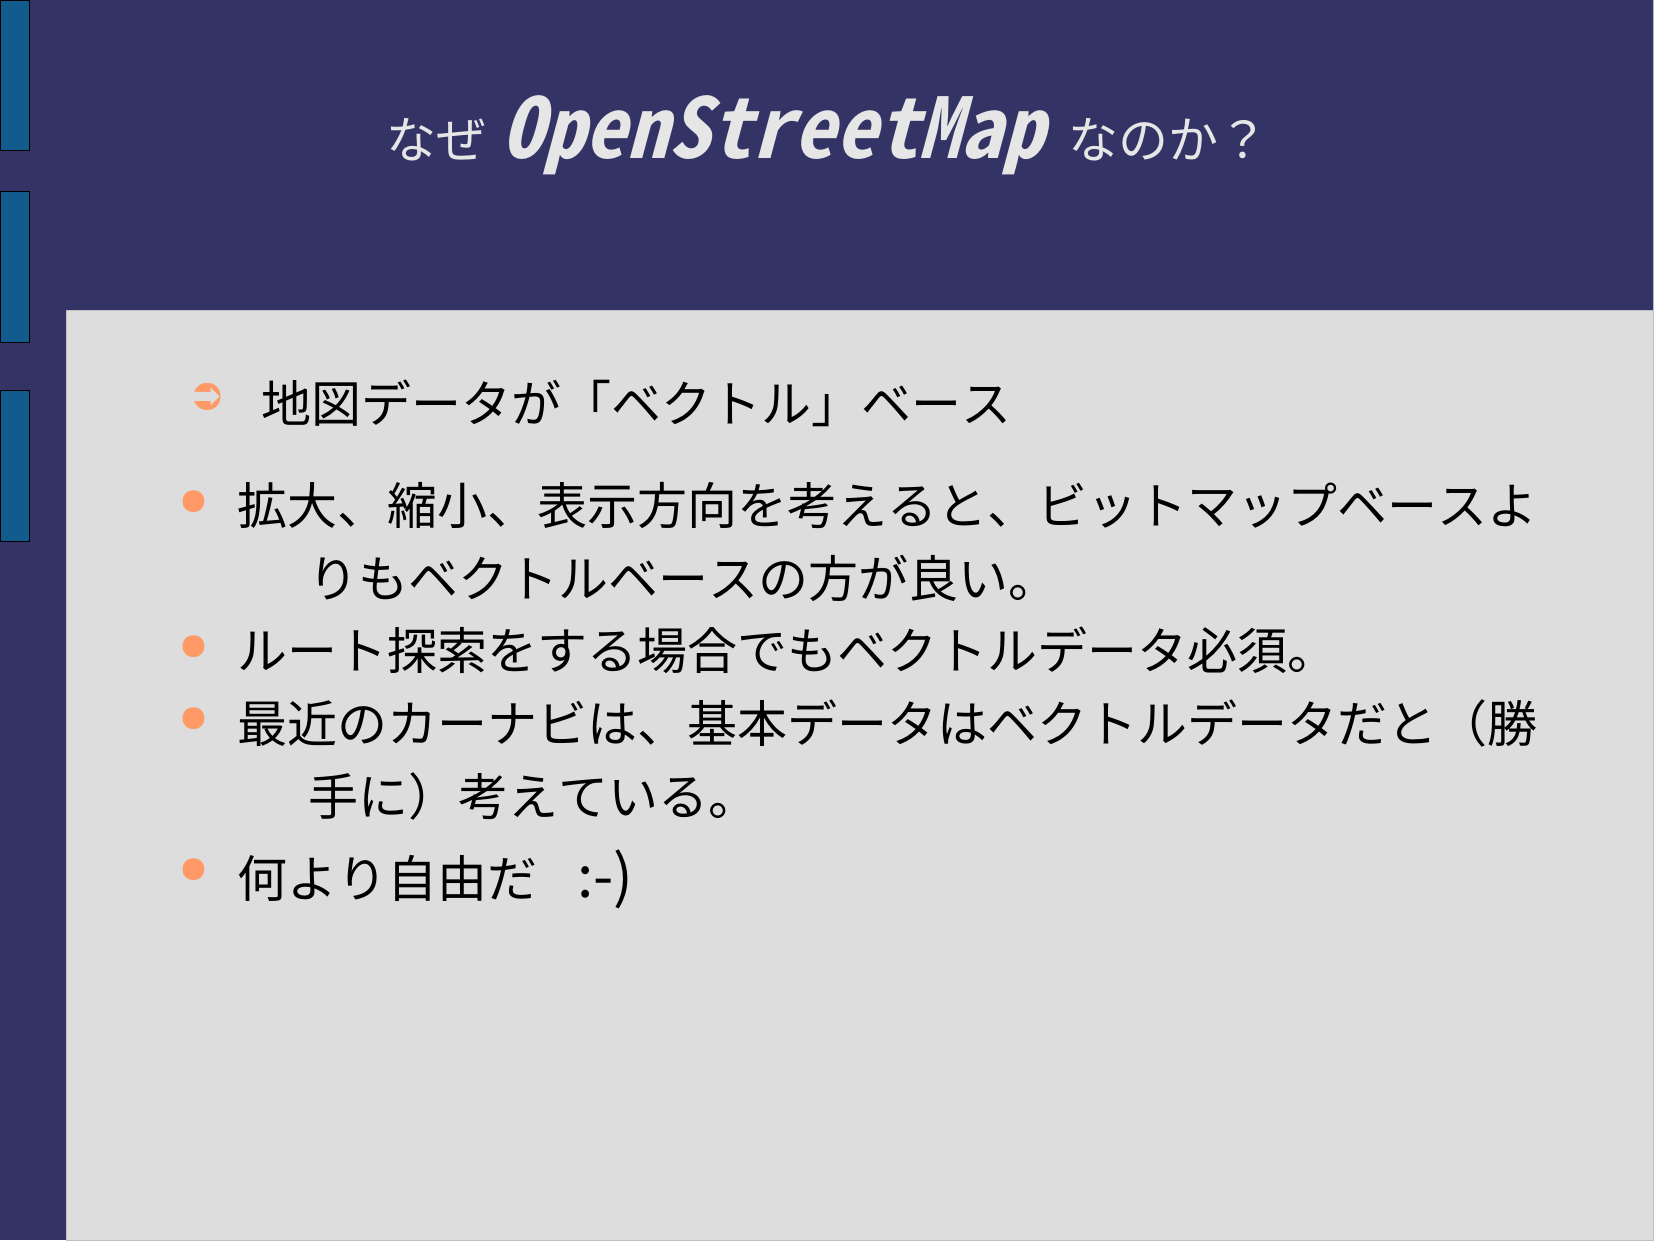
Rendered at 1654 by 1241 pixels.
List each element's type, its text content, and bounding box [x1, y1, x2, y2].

title なぜOpenStreetMapなのか？ [121, 19, 1534, 227]
list 地図データが「ベクトル」ベース 拡大、縮小、表示方向を考えると、ビットマップベースよりもベクトルベースの方が良い。 ルート探索をする場合でもベクトルデータ必須。 最近のカーナビは、基本データはベクトルデータだと（勝手に）考えている。 何より自由だ :-) [178, 364, 1570, 1147]
